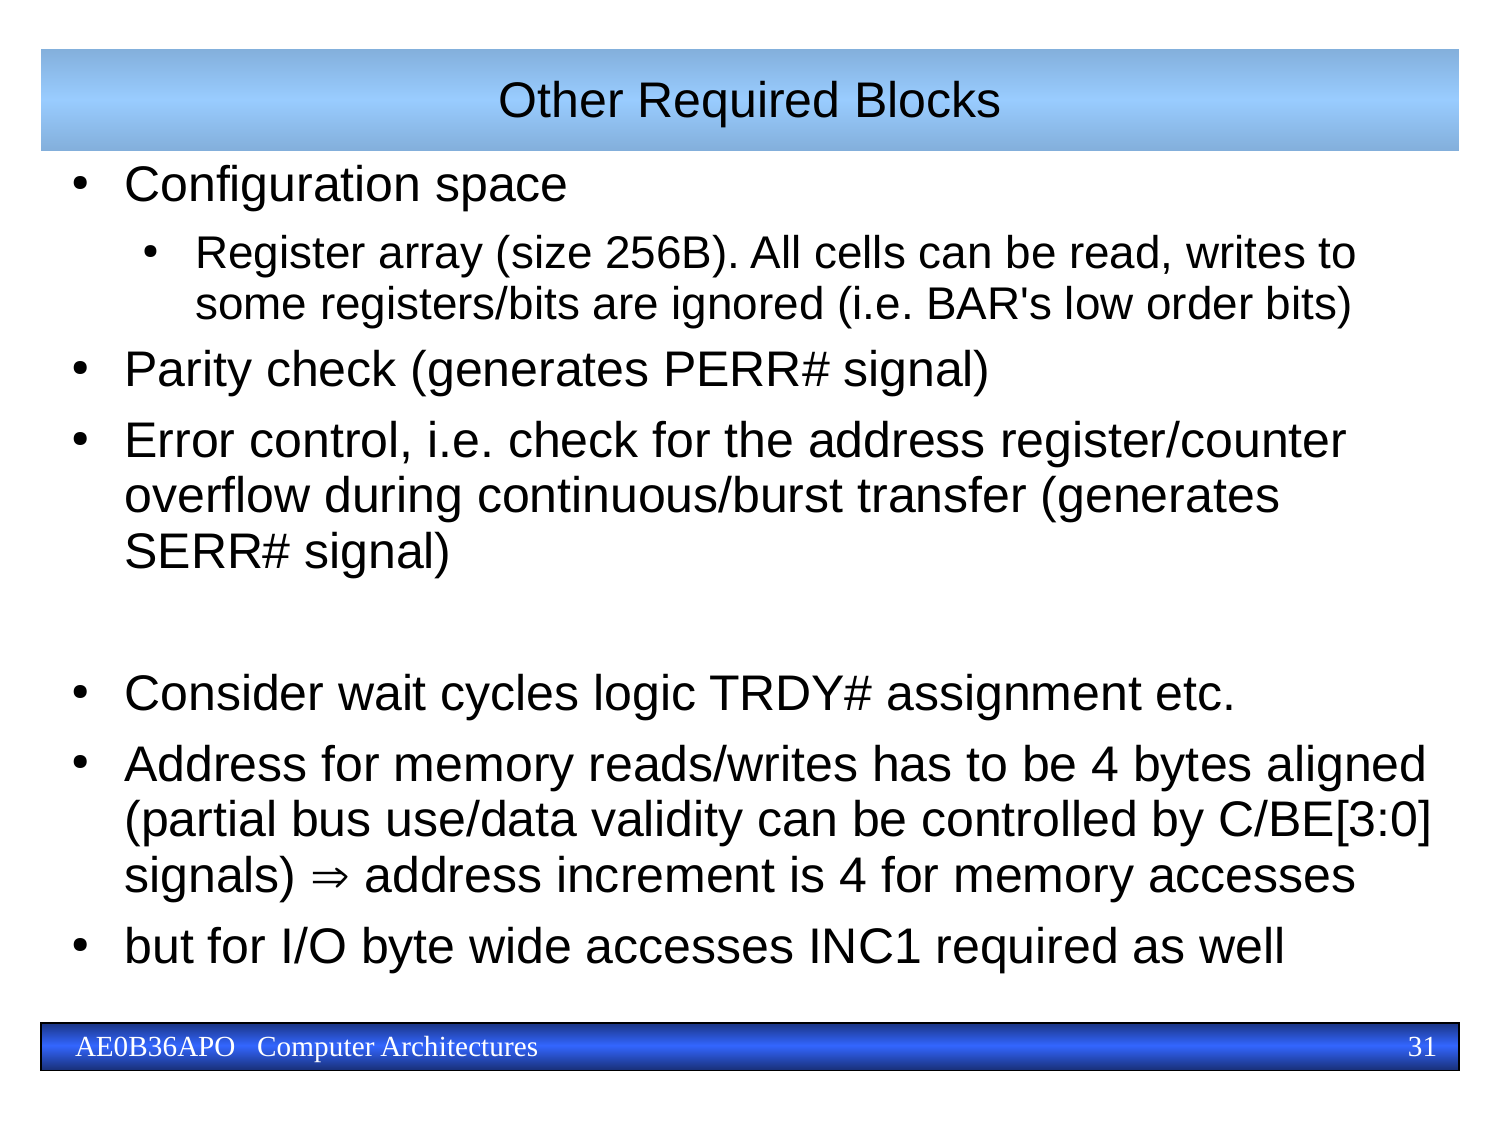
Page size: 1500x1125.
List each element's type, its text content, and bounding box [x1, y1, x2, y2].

title Other Required Blocks [41, 49, 1459, 151]
list Configuration space Register array (size 256B). All cells can be read, writes to some registers/bits are ignored (i.e. BAR's low order bits) Parity check (generates PERR# signal) Error control, i.e. check for the address register/counter overflow during continuous/burst transfer (generates SERR# signal) Consider wait cycles logic TRDY# assignment etc. Address for memory reads/writes has to be 4 bytes aligned (partial bus use/data validity can be controlled by C/BE[3:0] signals) ⇒ address increment is 4 for memory accesses but for I/O byte wide accesses INC1 required as well [53, 156, 1450, 1017]
